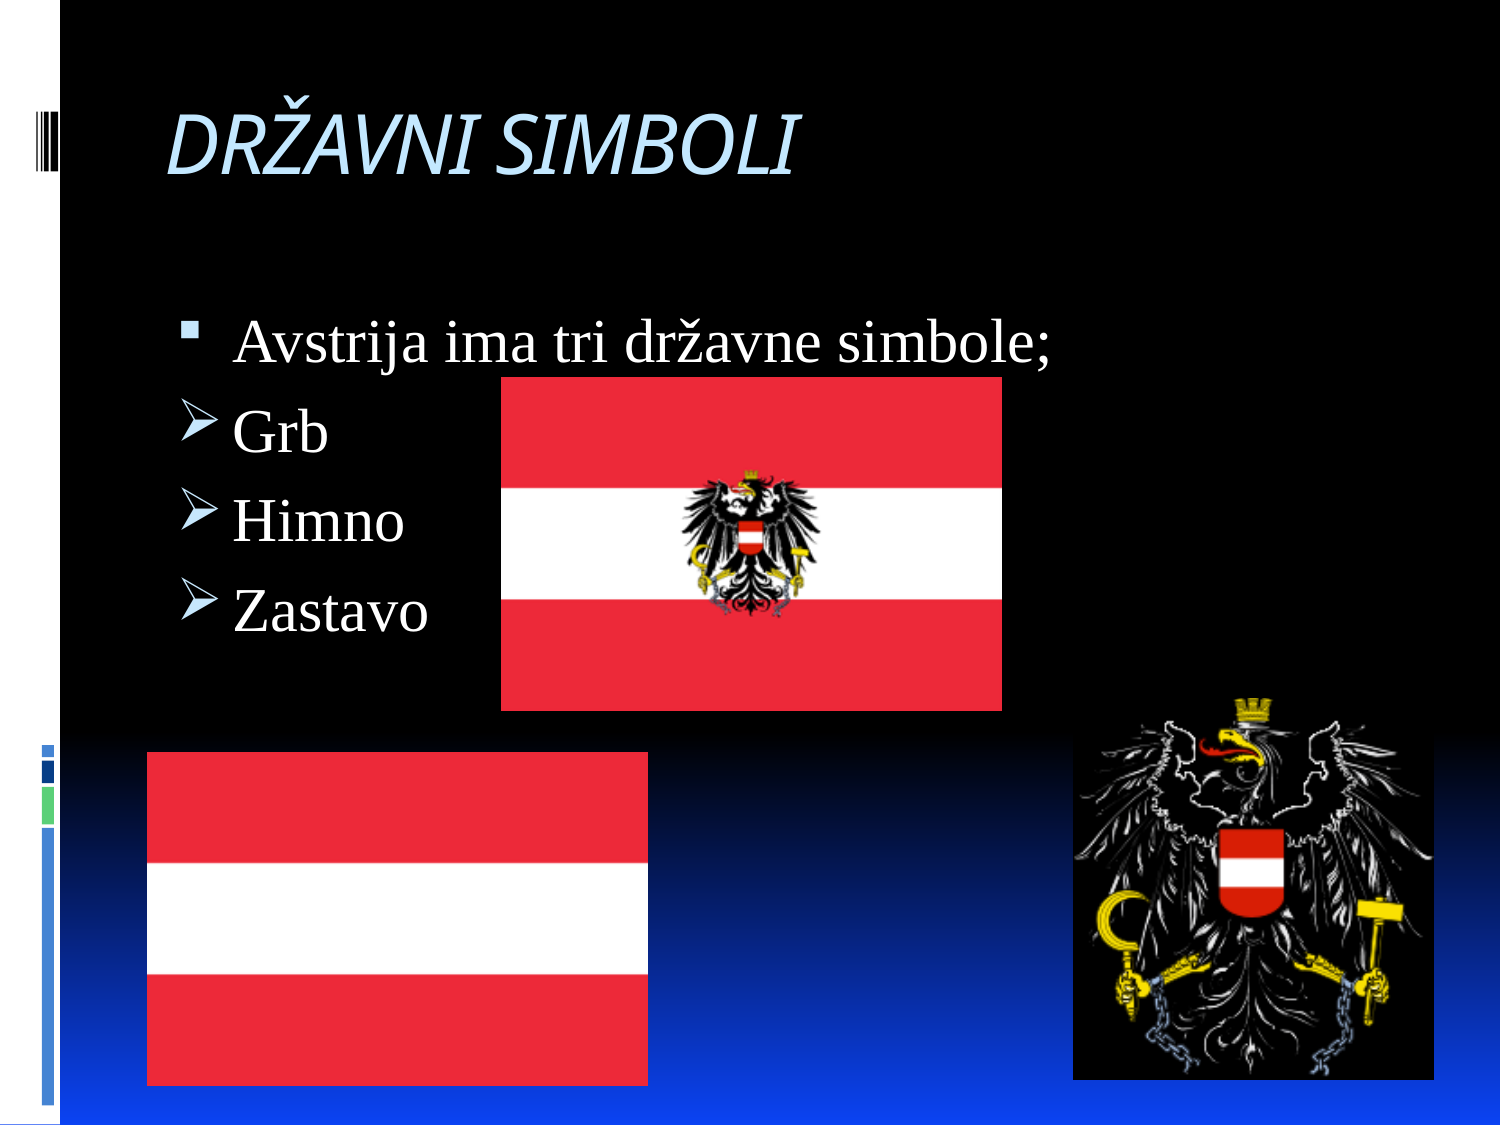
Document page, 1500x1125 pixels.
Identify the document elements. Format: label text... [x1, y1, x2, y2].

picture [501, 377, 1002, 711]
picture [1073, 698, 1434, 1080]
title DRŽAVNI SIMBOLI [150, 84, 1425, 235]
picture [147, 752, 648, 1086]
list Avstrija ima tri državne simbole; Grb Himno Zastavo [150, 292, 1425, 1043]
